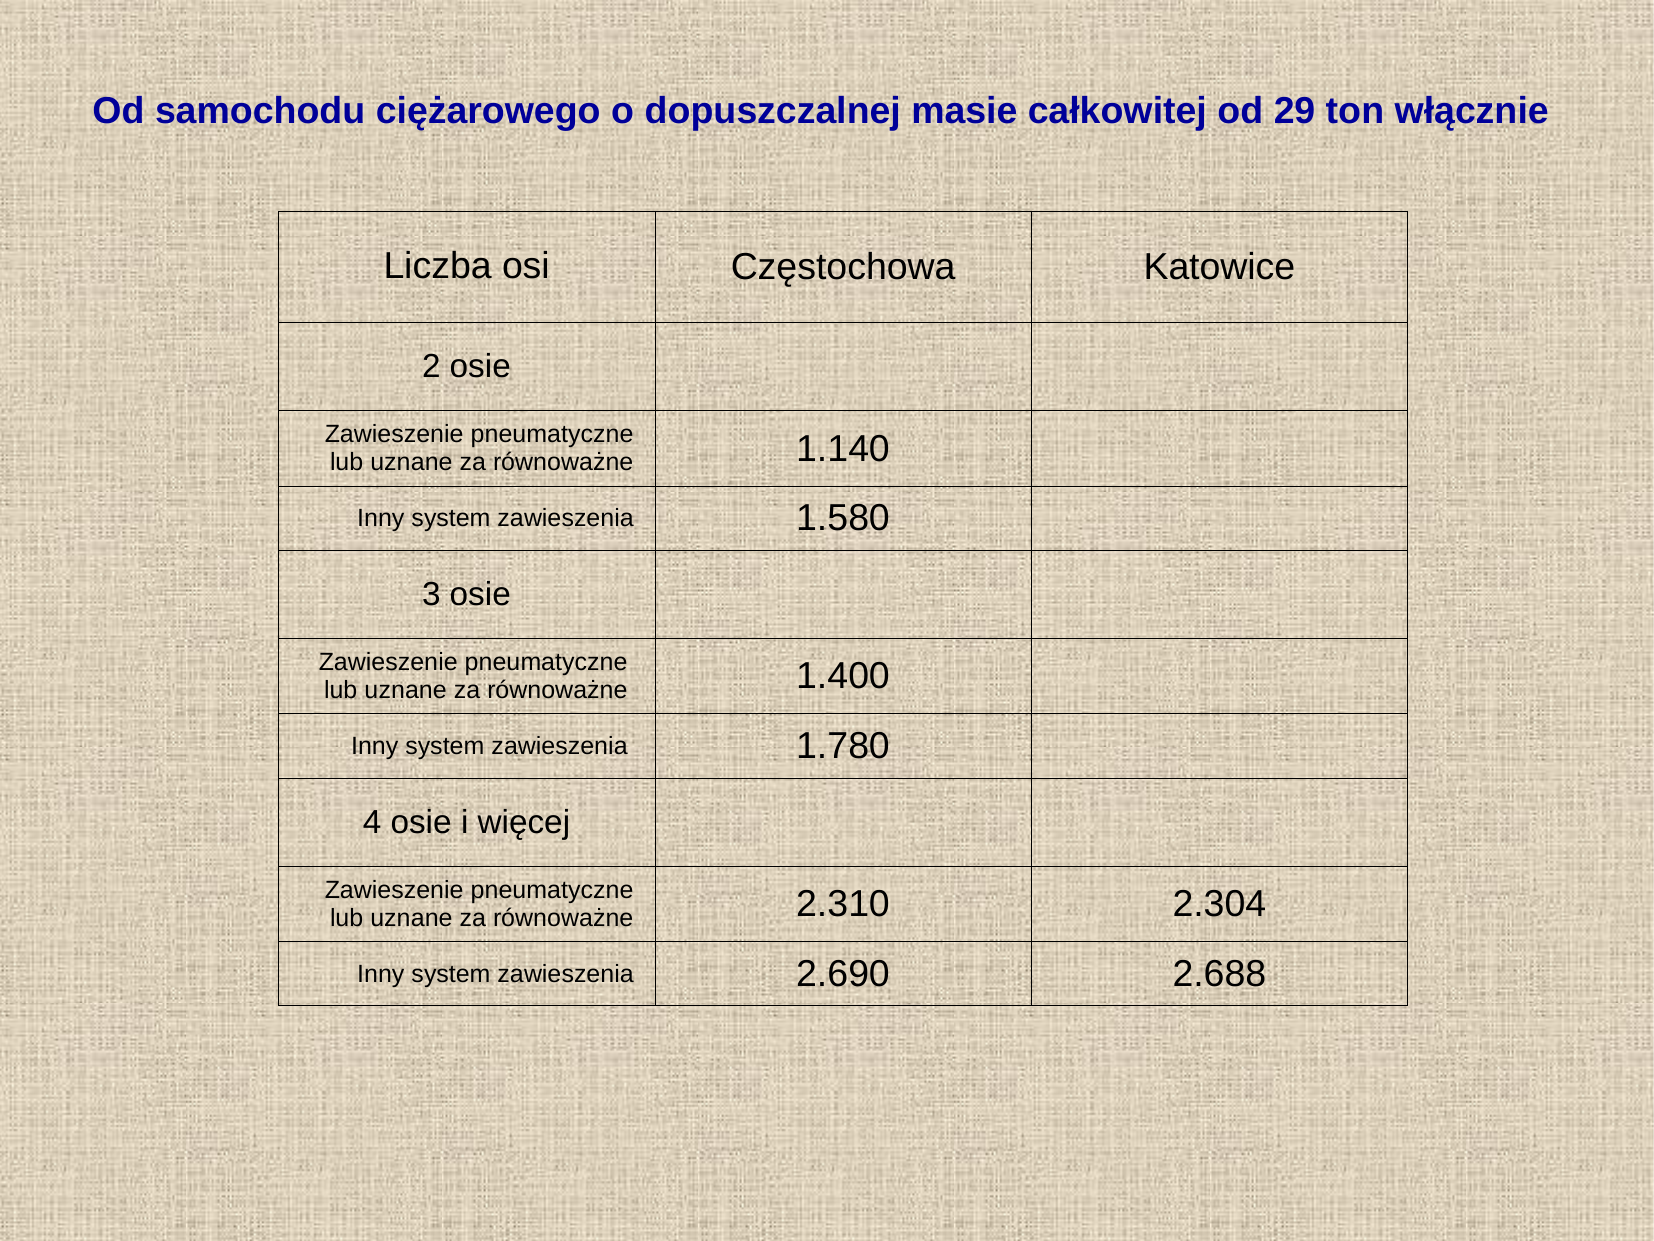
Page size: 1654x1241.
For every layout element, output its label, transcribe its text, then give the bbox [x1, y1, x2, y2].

table_cell 1.780 [656, 714, 1031, 778]
table_cell [1032, 323, 1407, 410]
table_cell 2.310 [656, 867, 1031, 941]
table_cell [656, 323, 1031, 410]
picture [0, 0, 1654, 1241]
table_cell 3 osie [279, 551, 655, 638]
table_cell 4 osie i więcej [279, 779, 655, 866]
table_cell 1.140 [656, 411, 1031, 486]
table_cell Zawieszenie pneumatyczne lub uznane za równoważne [279, 639, 655, 713]
table_cell [1032, 714, 1407, 778]
table_cell [656, 551, 1031, 638]
table_cell 1.580 [656, 487, 1031, 550]
table_cell Zawieszenie pneumatyczne lub uznane za równoważne [279, 867, 655, 941]
table_cell [1032, 487, 1407, 550]
table_header Katowice [1032, 212, 1407, 322]
table_cell [1032, 639, 1407, 713]
table_cell Zawieszenie pneumatyczne lub uznane za równoważne [279, 411, 655, 486]
table_cell [1032, 551, 1407, 638]
table_cell [656, 779, 1031, 866]
table_cell Inny system zawieszenia [279, 714, 655, 778]
table_cell 2 osie [279, 323, 655, 410]
table_cell Inny system zawieszenia [279, 487, 655, 550]
table_cell 2.304 [1032, 867, 1407, 941]
table_cell Inny system zawieszenia [279, 942, 655, 1005]
table_header Liczba osi [279, 212, 655, 322]
table_cell [1032, 779, 1407, 866]
table_cell 2.690 [656, 942, 1031, 1005]
table_header Częstochowa [656, 212, 1031, 322]
table_cell [1032, 411, 1407, 486]
table_cell 2.688 [1032, 942, 1407, 1005]
table_cell 1.400 [656, 639, 1031, 713]
text_box Od samochodu ciężarowego o dopuszczalnej masie całkowitej od 29 ton włącznie [77, 44, 1566, 178]
